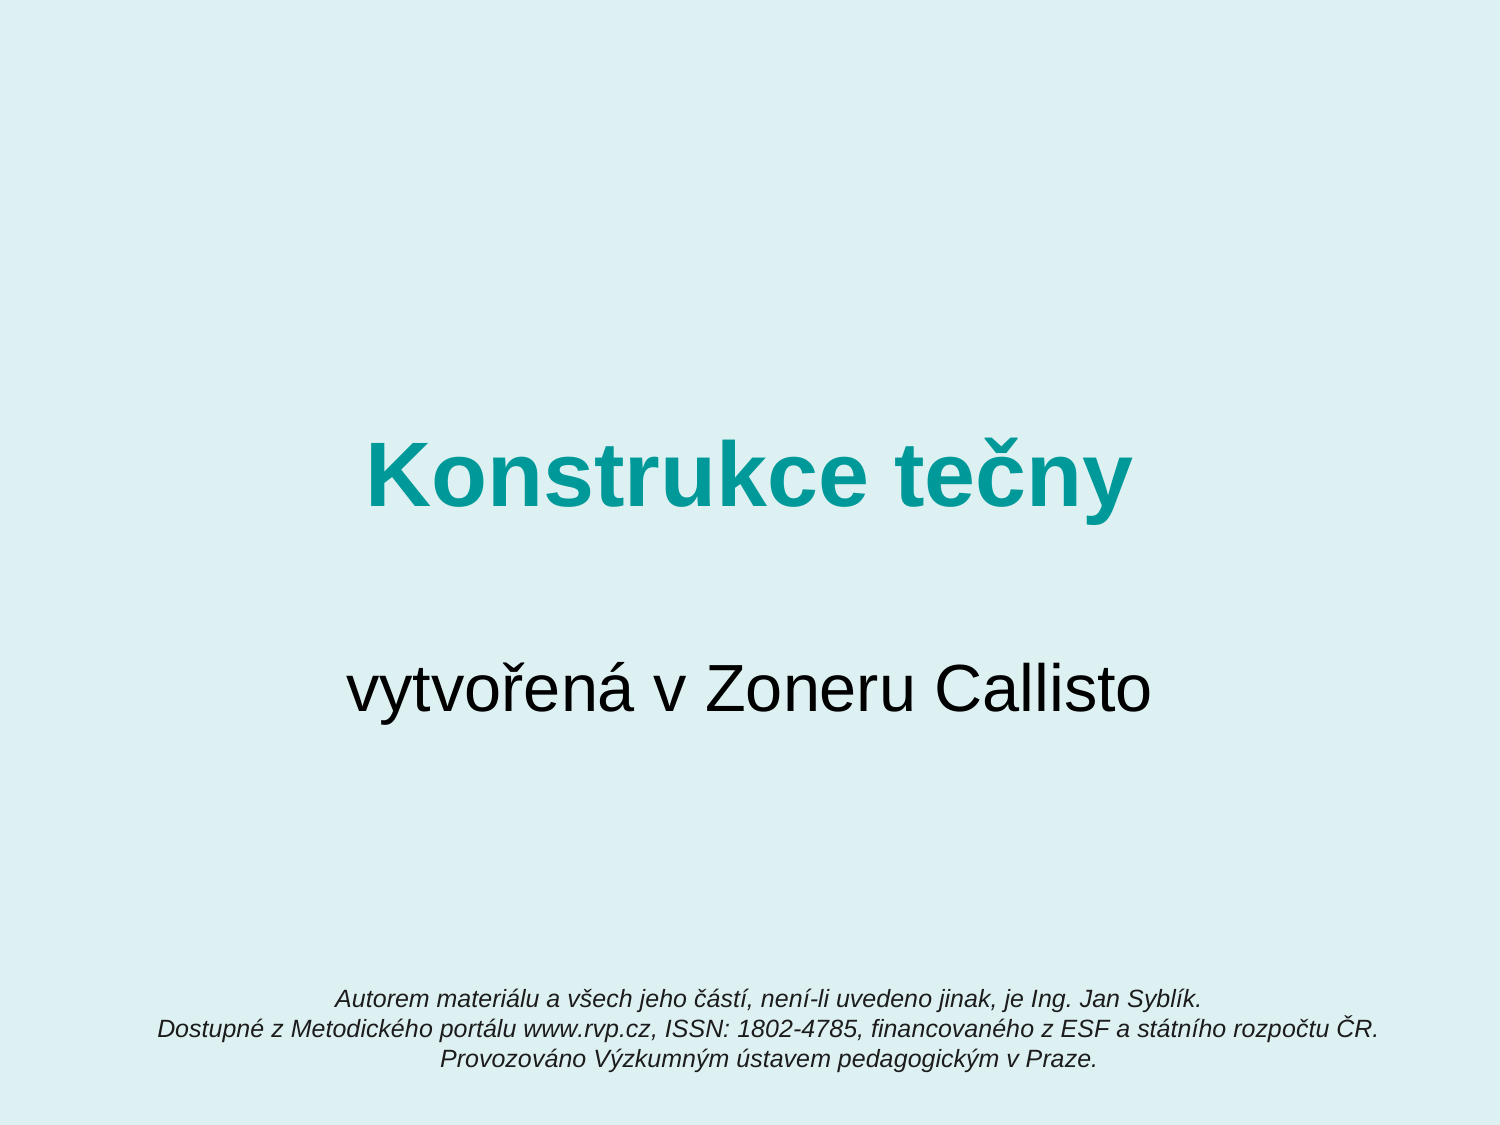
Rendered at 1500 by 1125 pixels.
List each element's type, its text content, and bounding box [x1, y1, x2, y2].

subtitle vytvořená v Zoneru Callisto [225, 637, 1276, 926]
title Konstrukce tečny [112, 349, 1388, 591]
text_box Autorem materiálu a všech jeho částí, není-li uvedeno jinak, je Ing. Jan Syblík. Dostupné z Metodického portálu www.rvp.cz, ISSN: 1802-4785, financovaného z ESF a státního rozpočtu ČR. Provozováno Výzkumným ústavem pedagogickým v Praze. [142, 974, 1398, 1081]
